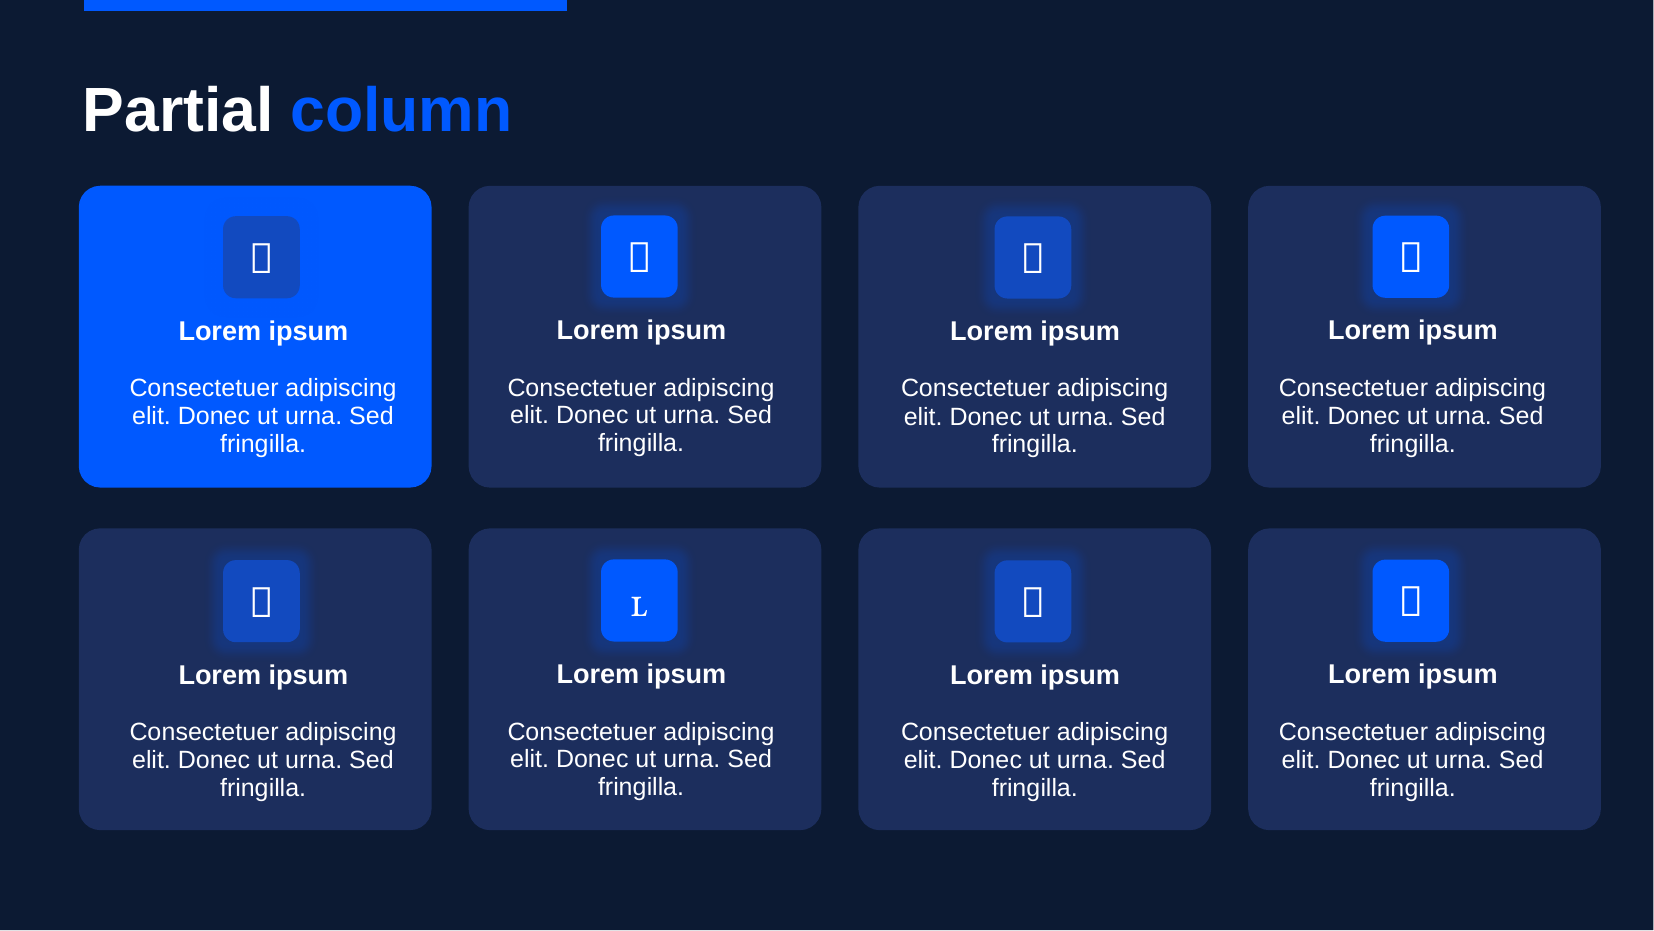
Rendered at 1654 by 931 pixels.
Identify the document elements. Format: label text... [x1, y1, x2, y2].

text_box Lorem ipsum Consectetuer adipiscing elit. Donec ut urna. Sed fringilla. [850, 659, 1184, 826]
text_box Lorem ipsum Consectetuer adipiscing elit. Donec ut urna. Sed fringilla. [1228, 659, 1562, 826]
title Partial column [82, 75, 1576, 188]
text_box [858, 185, 1212, 488]
text_box  [223, 216, 300, 299]
text_box [78, 528, 432, 831]
text_box  [223, 560, 300, 643]
text_box [78, 188, 432, 488]
text_box  [1372, 215, 1450, 298]
text_box Lorem ipsum Consectetuer adipiscing elit. Donec ut urna. Sed fringilla. [456, 658, 791, 825]
text_box [1248, 185, 1601, 488]
text_box  [601, 559, 678, 642]
text_box [468, 185, 822, 488]
text_box  [1372, 559, 1450, 642]
text_box Lorem ipsum Consectetuer adipiscing elit. Donec ut urna. Sed fringilla. [78, 659, 413, 826]
text_box [468, 528, 822, 831]
text_box  [994, 560, 1072, 643]
text_box [1248, 528, 1601, 831]
text_box  [994, 216, 1072, 299]
text_box Lorem ipsum Consectetuer adipiscing elit. Donec ut urna. Sed fringilla. [456, 315, 791, 481]
text_box [858, 528, 1212, 831]
text_box Lorem ipsum Consectetuer adipiscing elit. Donec ut urna. Sed fringilla. [850, 315, 1184, 482]
text_box Lorem ipsum Consectetuer adipiscing elit. Donec ut urna. Sed fringilla. [78, 315, 413, 482]
text_box Lorem ipsum Consectetuer adipiscing elit. Donec ut urna. Sed fringilla. [1228, 315, 1562, 482]
text_box  [601, 215, 678, 298]
